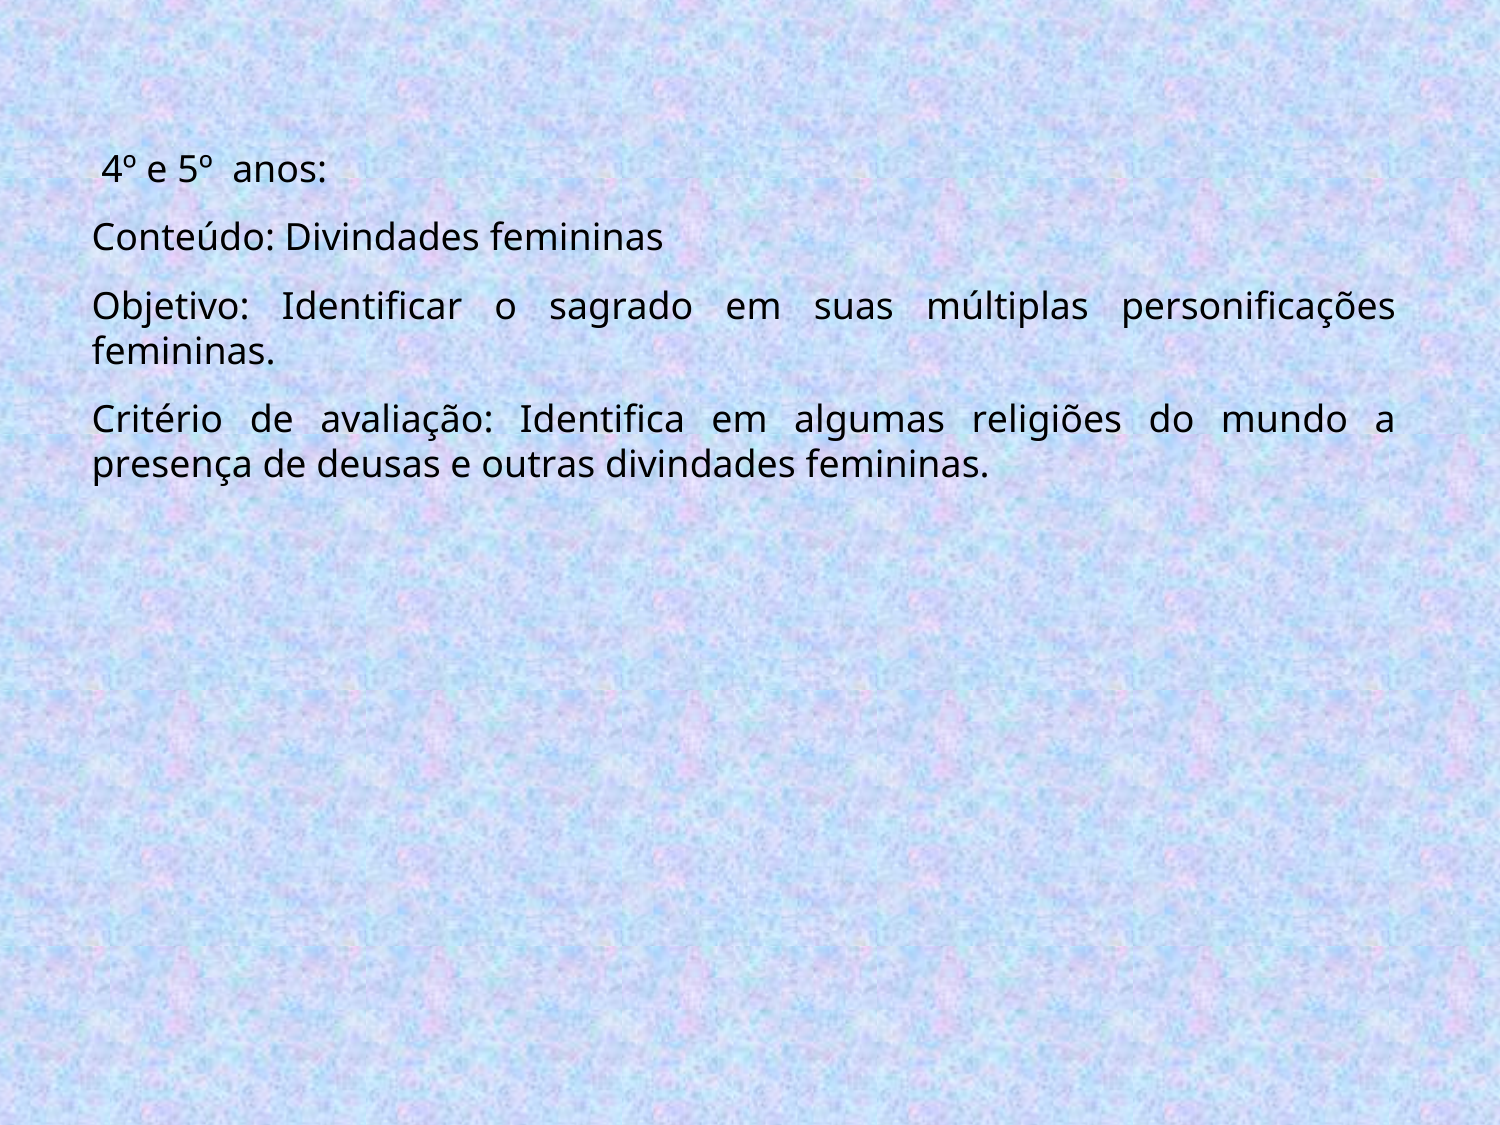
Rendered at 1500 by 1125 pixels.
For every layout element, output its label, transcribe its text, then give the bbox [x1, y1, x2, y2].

picture [0, 0, 1500, 1125]
text_box 4º e 5º anos: Conteúdo: Divindades femininas Objetivo: Identificar o sagrado em suas múltiplas personificações femininas. Critério de avaliação: Identifica em algumas religiões do mundo a presença de deusas e outras divindades femininas. [76, 137, 1412, 493]
